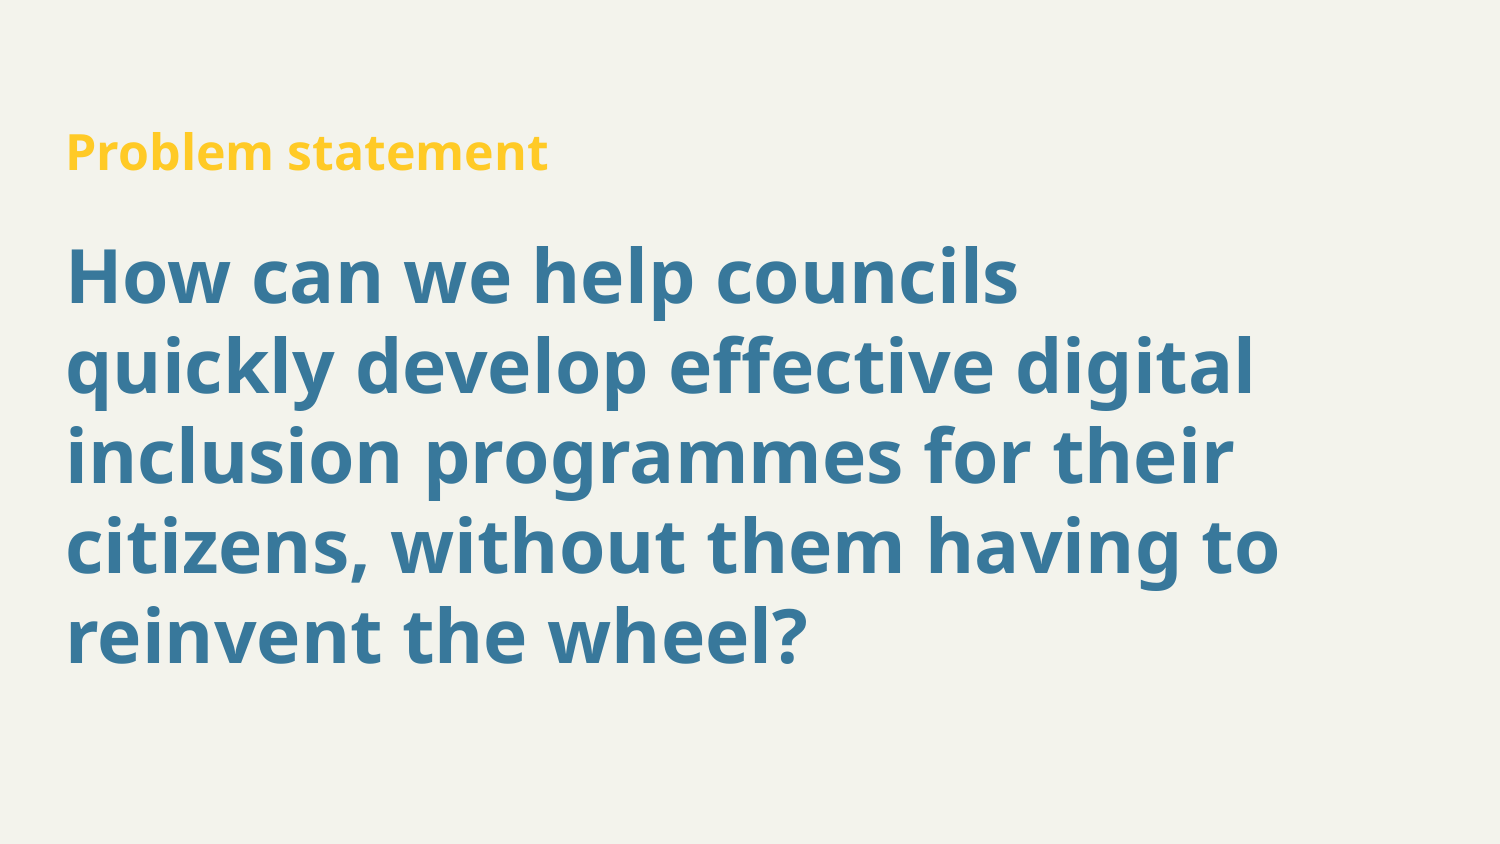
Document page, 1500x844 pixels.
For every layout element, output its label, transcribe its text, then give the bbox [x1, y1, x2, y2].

title How can we help councils quickly develop effective digital inclusion programmes for their citizens, without them having to reinvent the wheel? [65, 228, 1390, 367]
title Problem statement [65, 81, 1500, 220]
